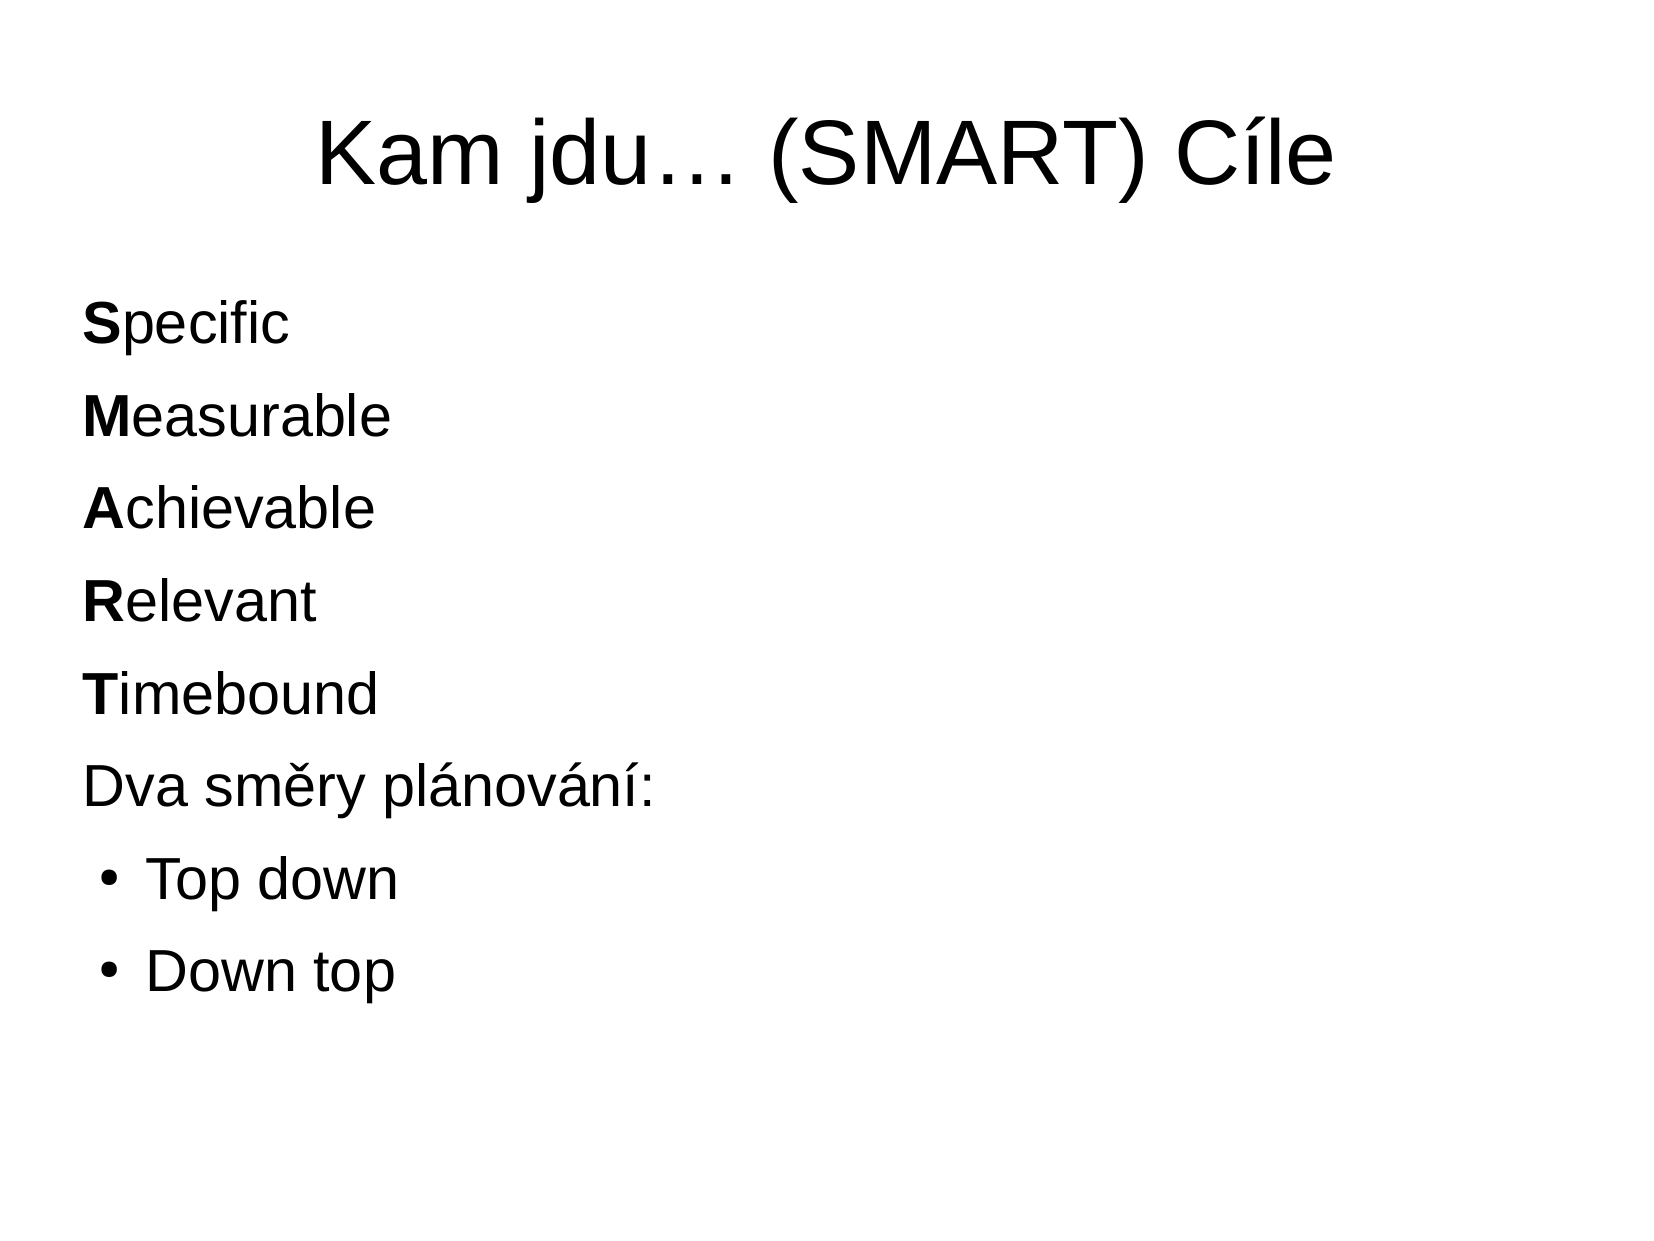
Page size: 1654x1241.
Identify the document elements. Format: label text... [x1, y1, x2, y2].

title Kam jdu… (SMART) Cíle [82, 49, 1571, 257]
list Specific Measurable Achievable Relevant Timebound Dva směry plánování: Top down Down top [82, 290, 1571, 1010]
